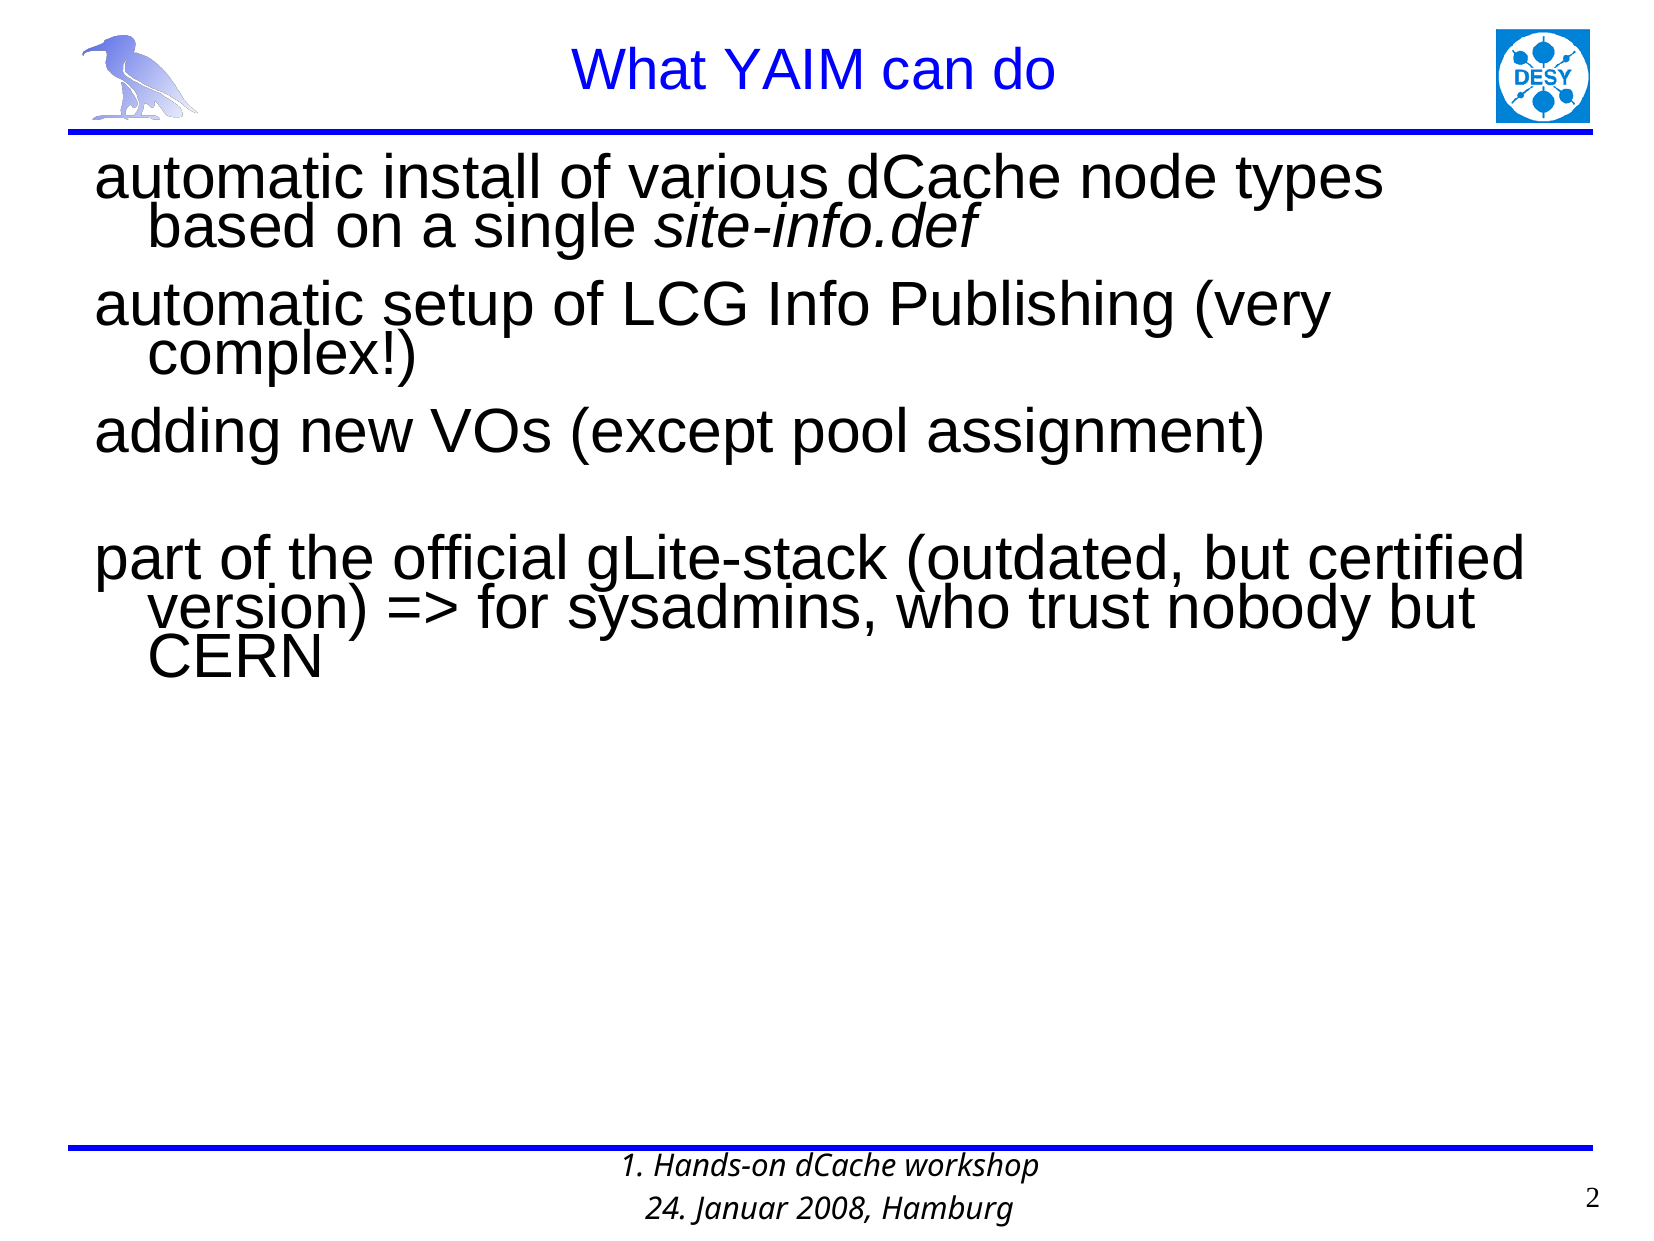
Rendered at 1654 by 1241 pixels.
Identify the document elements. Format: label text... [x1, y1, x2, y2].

picture [1496, 29, 1590, 123]
title What YAIM can do [236, 19, 1423, 119]
picture [57, 22, 223, 133]
list automatic install of various dCache node types based on a single site-info.def automatic setup of LCG Info Publishing (very complex!) adding new VOs (except pool assignment) part of the official gLite-stack (outdated, but certified version) => for sysadmins, who trust nobody but CERN [76, 159, 1565, 1016]
